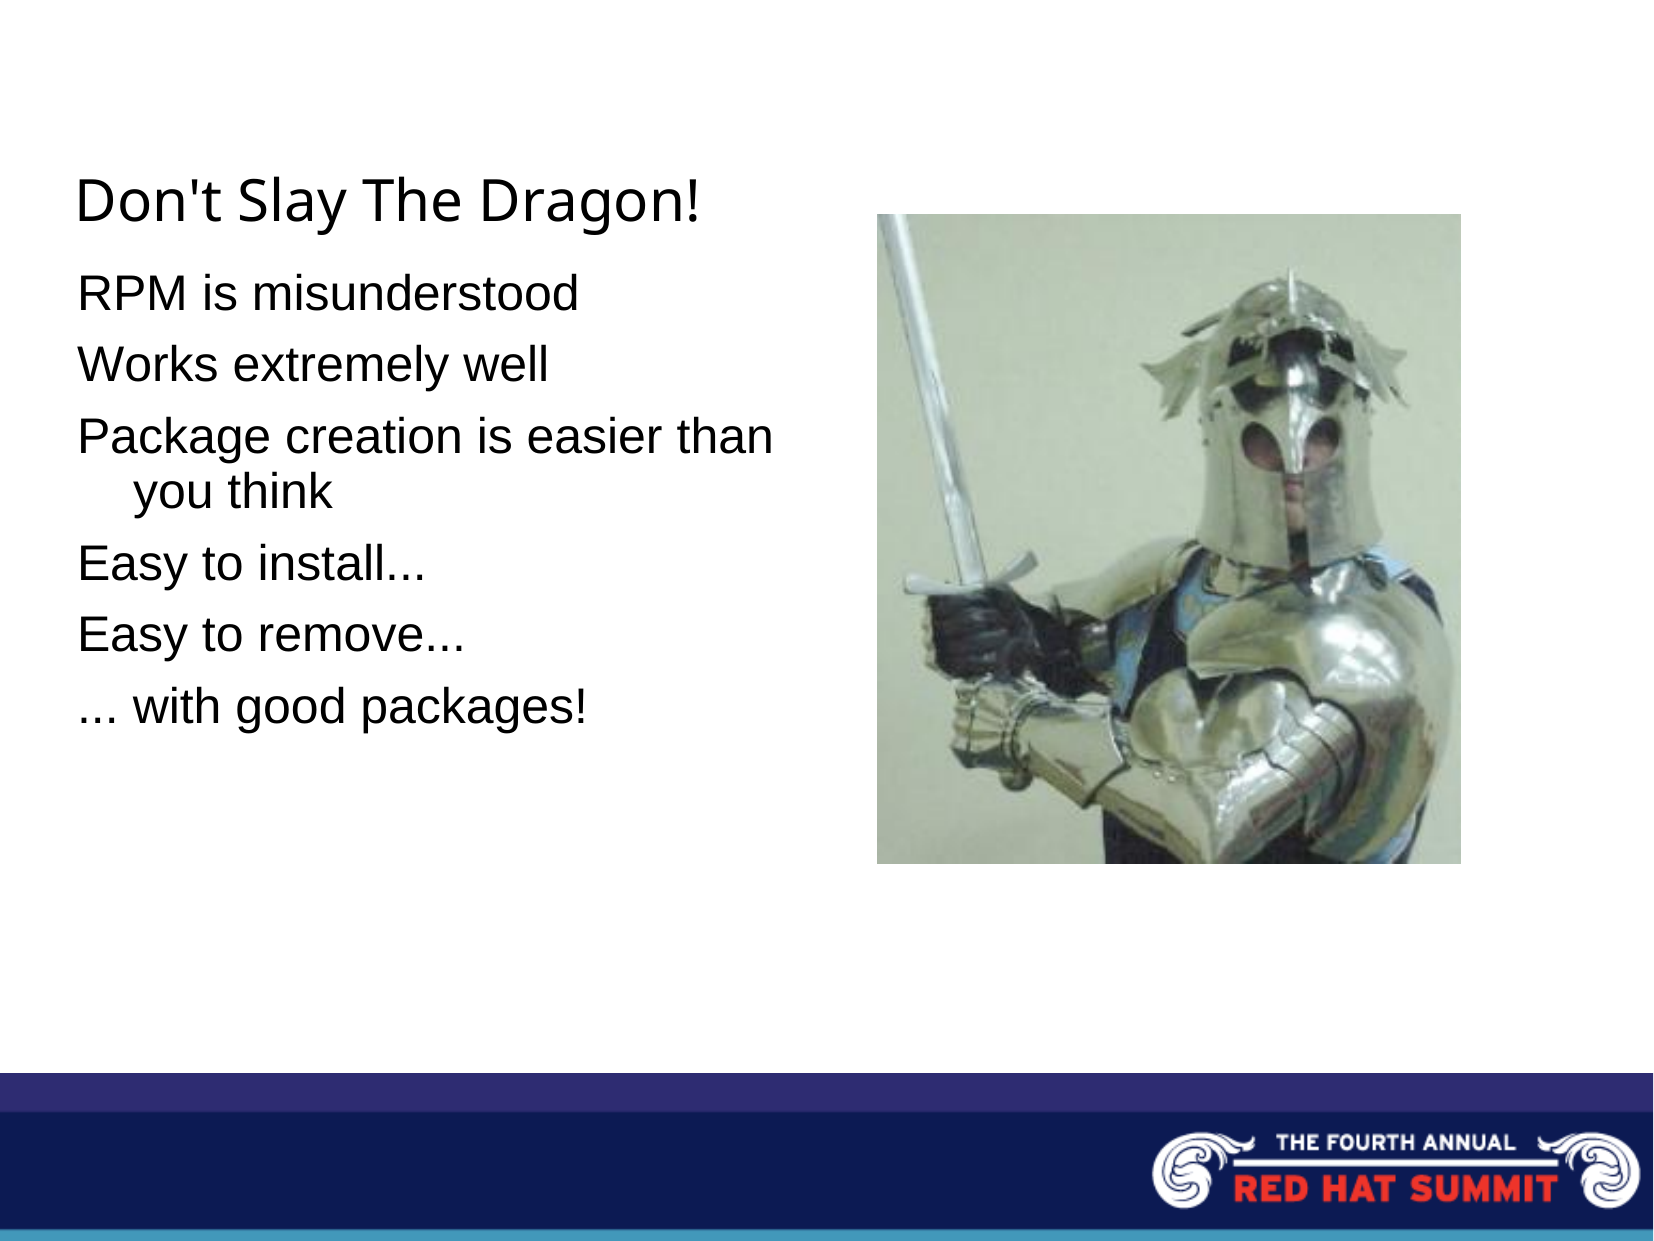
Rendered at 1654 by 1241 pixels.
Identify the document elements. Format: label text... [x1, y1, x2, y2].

title Don't Slay The Dragon! [74, 140, 1506, 259]
picture [0, 1073, 1654, 1241]
list RPM is misunderstood Works extremely well Package creation is easier than you think Easy to install... Easy to remove... ... with good packages! [77, 264, 859, 1174]
picture [877, 214, 1461, 864]
